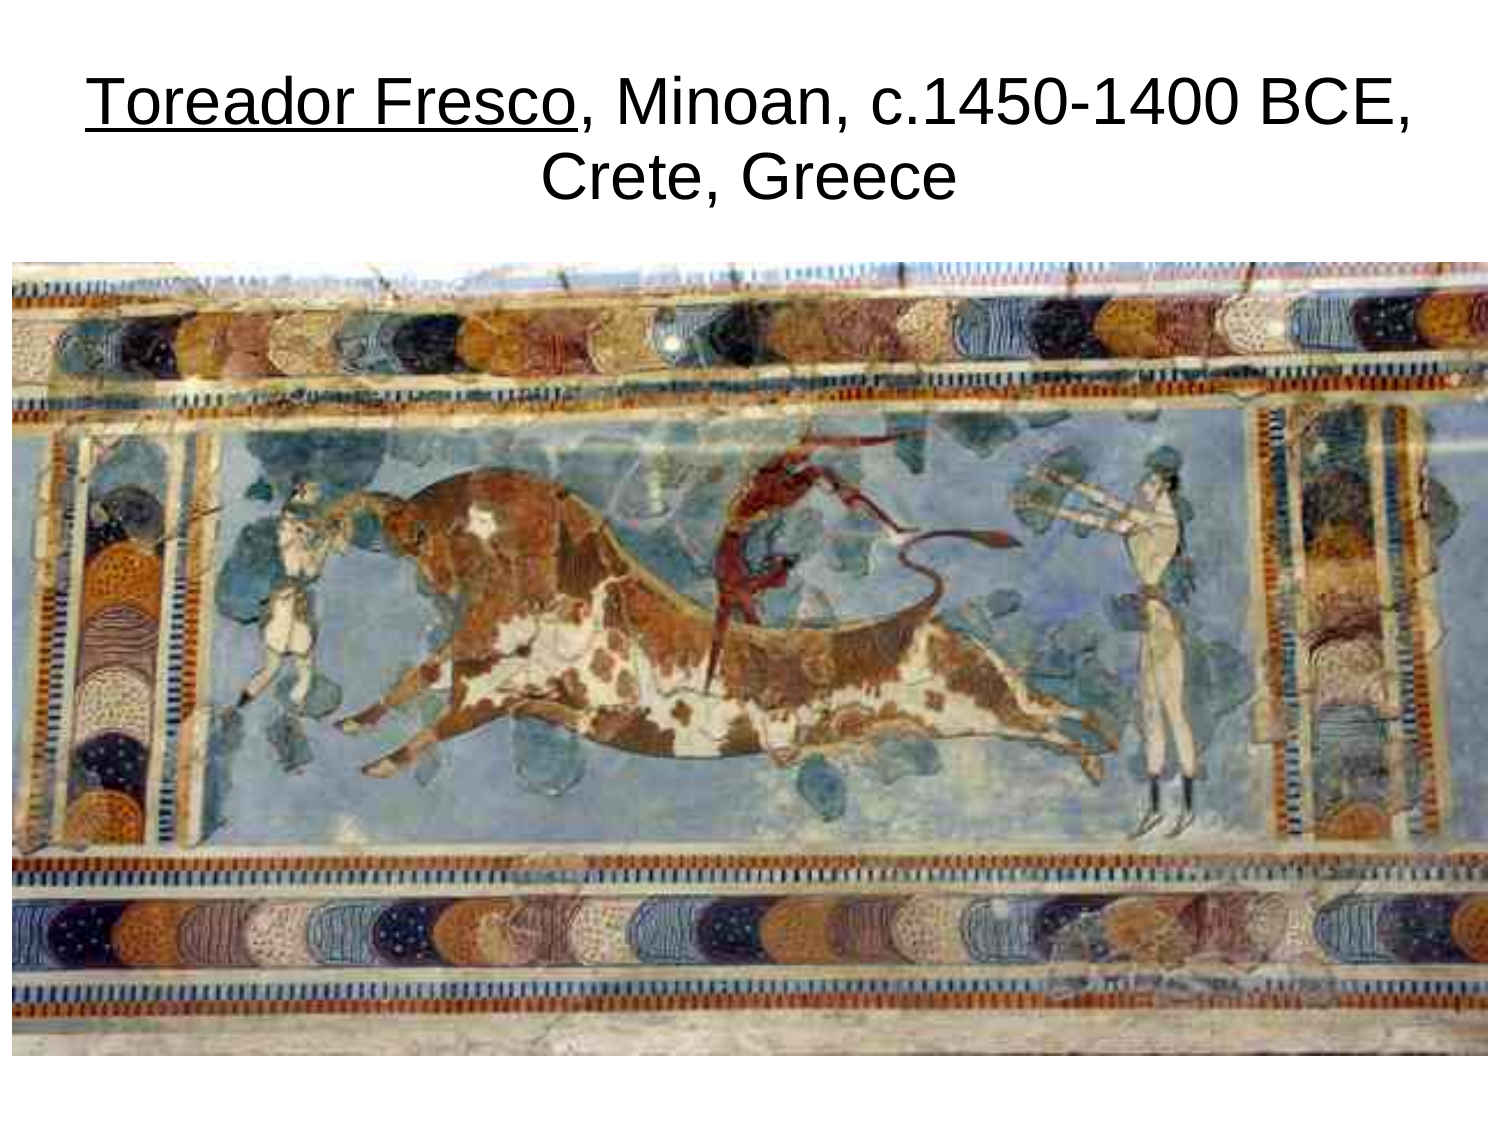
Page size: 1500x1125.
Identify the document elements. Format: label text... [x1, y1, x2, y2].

title Toreador Fresco, Minoan, c.1450-1400 BCE, Crete, Greece [0, 45, 1500, 233]
picture [12, 262, 1488, 1056]
